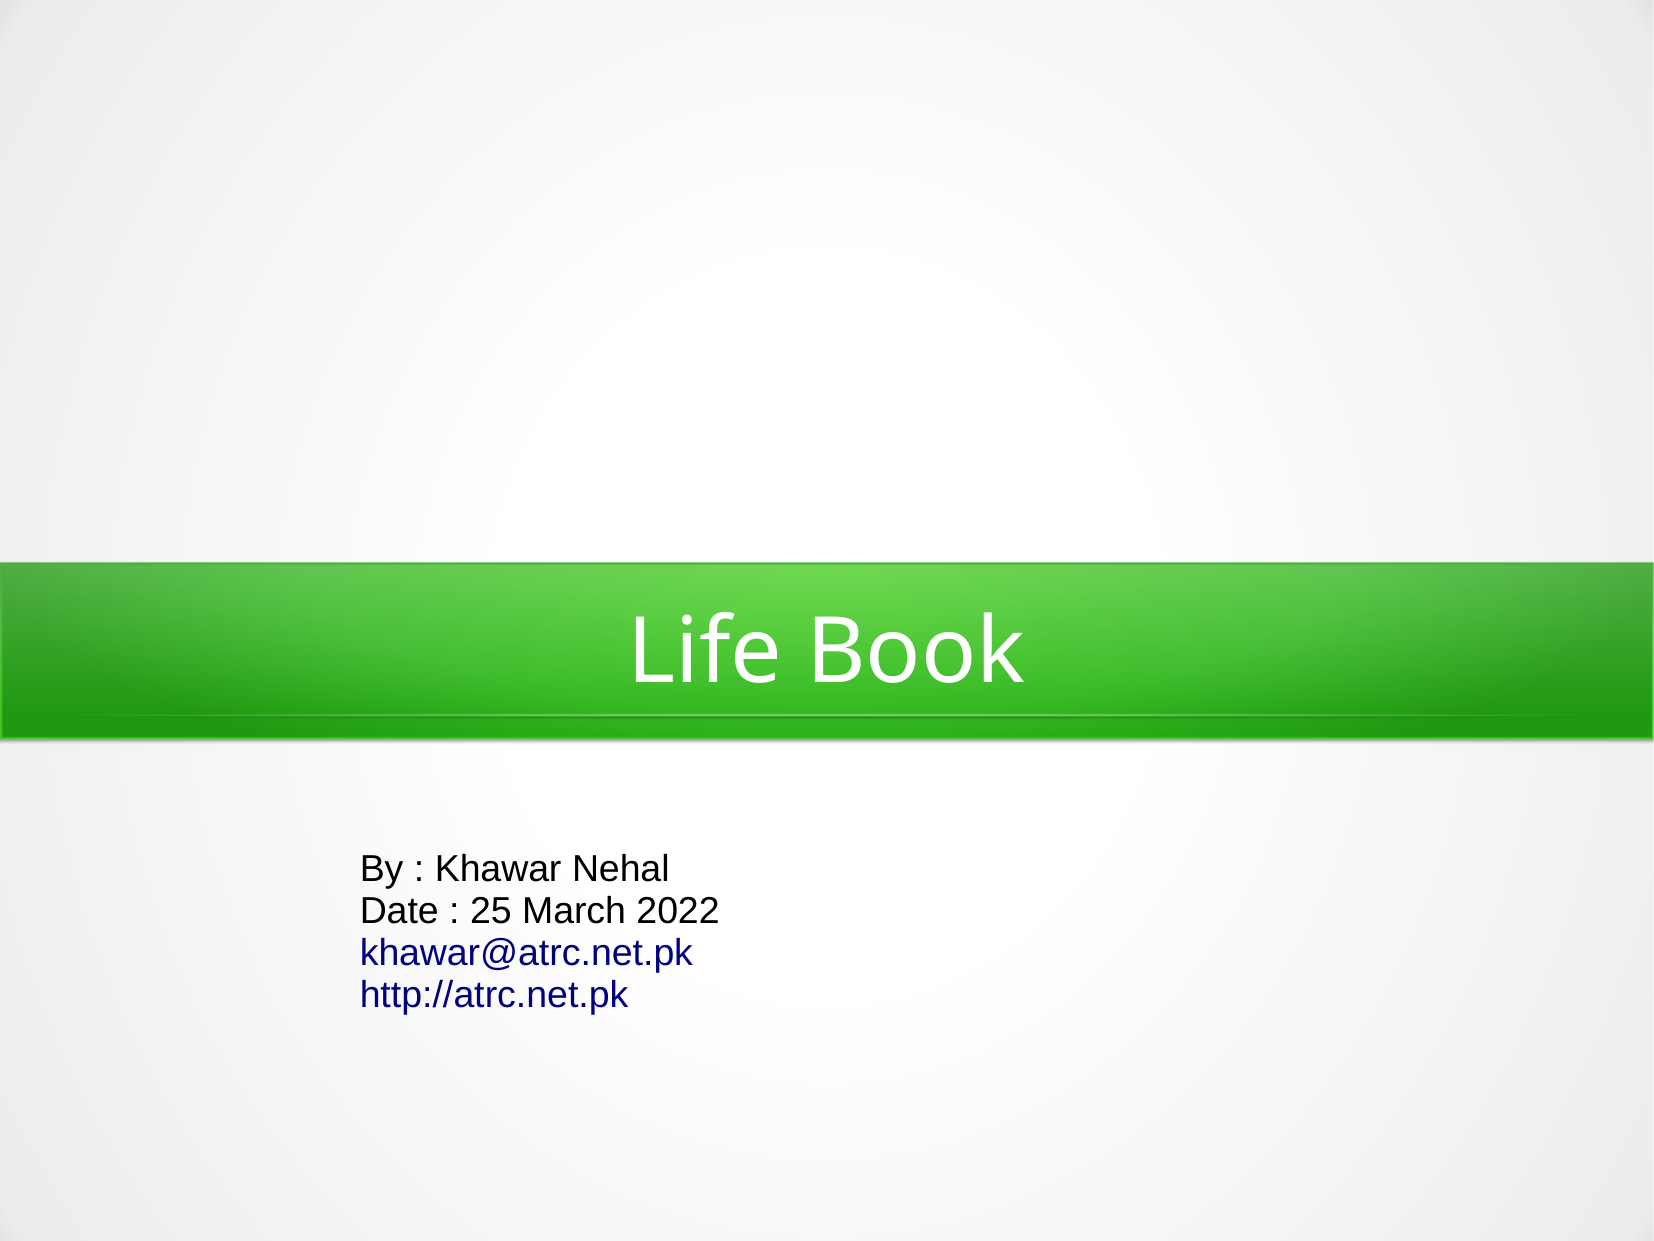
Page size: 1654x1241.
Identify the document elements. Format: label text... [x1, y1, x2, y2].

text_box By : Khawar Nehal Date : 25 March 2022 khawar@atrc.net.pk http://atrc.net.pk [345, 840, 1231, 1066]
picture [0, 0, 1654, 1241]
title Life Book [82, 578, 1571, 715]
